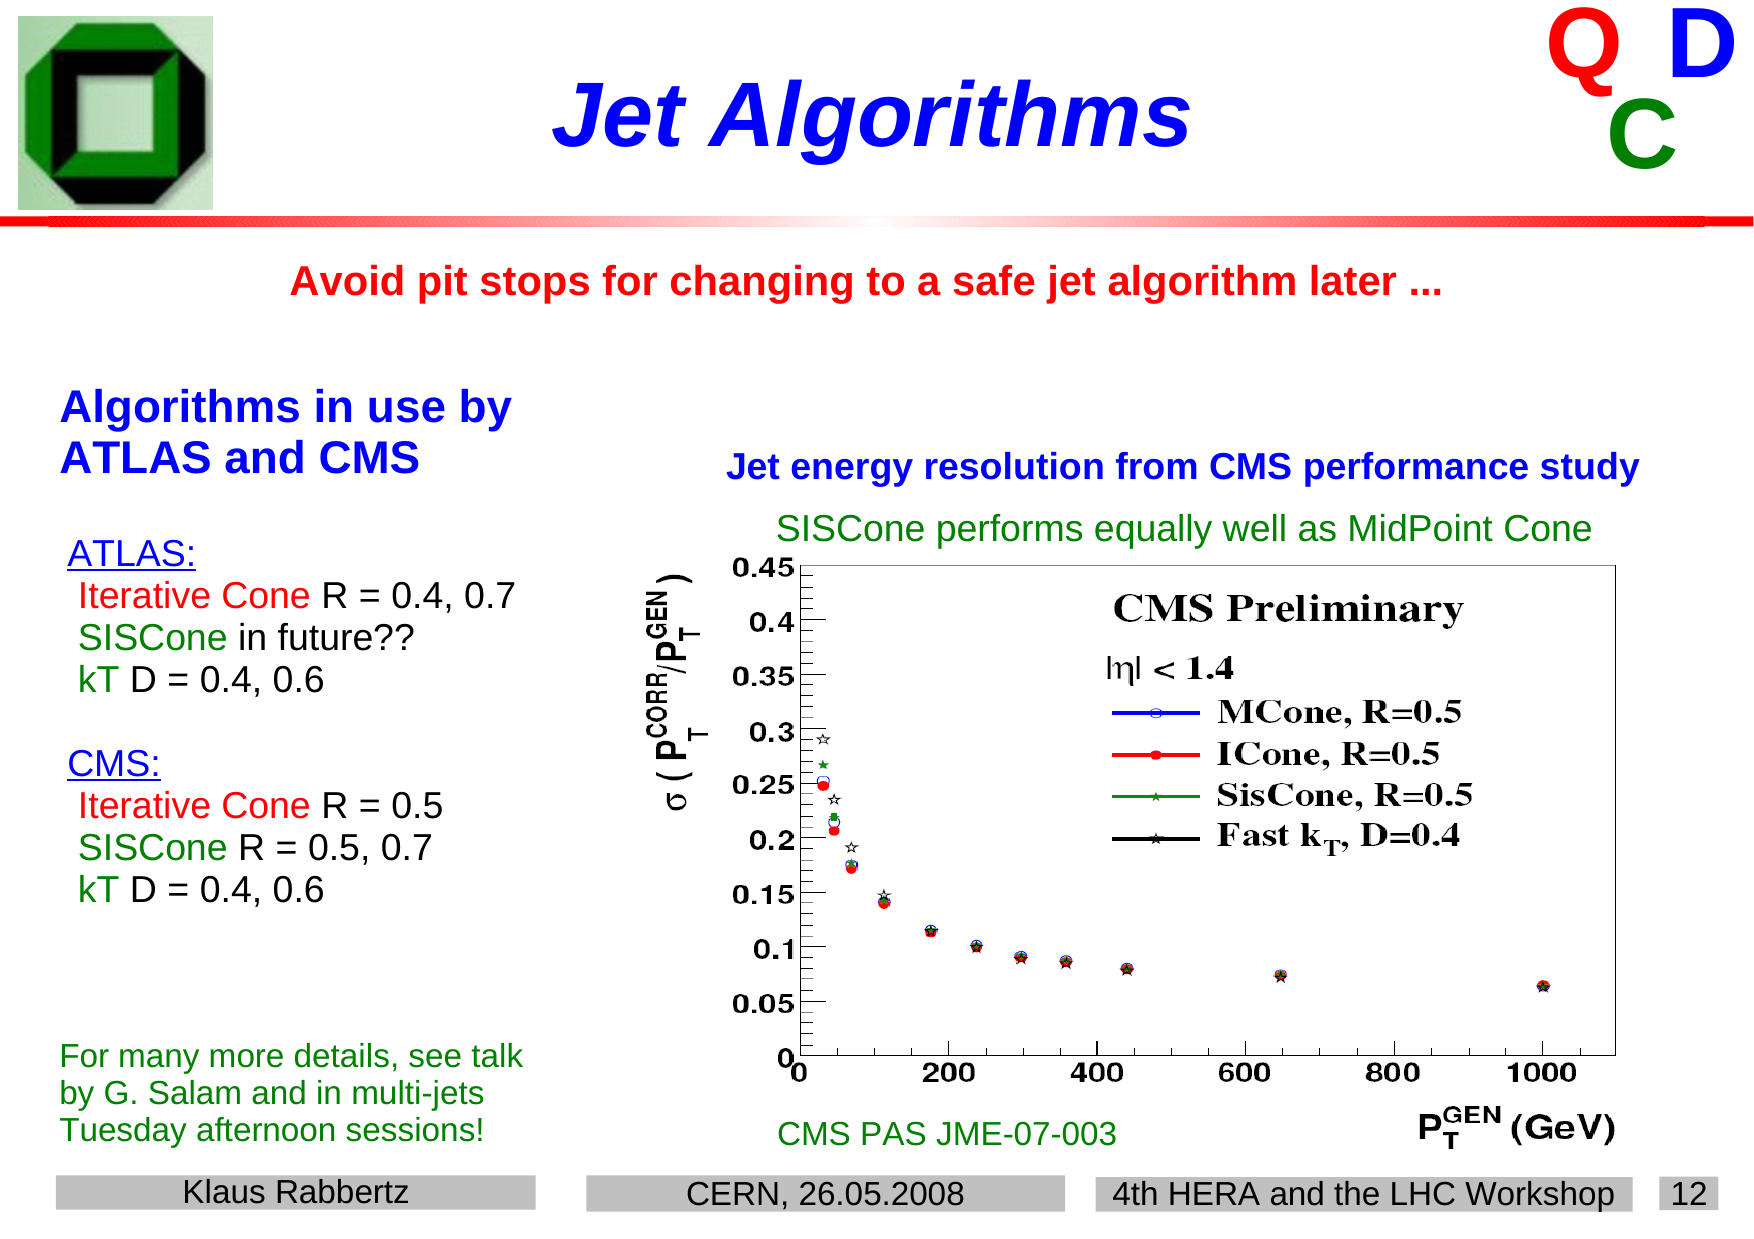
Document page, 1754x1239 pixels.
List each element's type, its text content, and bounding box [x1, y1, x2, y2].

text_box Avoid pit stops for changing to a safe jet algorithm later ... [277, 245, 1457, 317]
text_box Jet energy resolution from CMS performance study [714, 426, 1667, 502]
text_box CMS PAS JME-07-003 [765, 1104, 1130, 1165]
text_box SISCone performs equally well as MidPoint Cone [763, 495, 1622, 549]
title Jet Algorithms [220, 16, 1525, 213]
text_box ATLAS: Iterative Cone R = 0.4, 0.7 SISCone in future?? kT D = 0.4, 0.6 CMS: Iterative Cone R = 0.5 SISCone R = 0.5, 0.7 kT D = 0.4, 0.6 [55, 520, 563, 923]
text_box Algorithms in use by ATLAS and CMS [47, 368, 516, 496]
picture [633, 549, 1627, 1164]
picture [18, 16, 213, 210]
text_box For many more details, see talk by G. Salam and in multi-jets Tuesday afternoon sessions! [47, 1025, 621, 1161]
